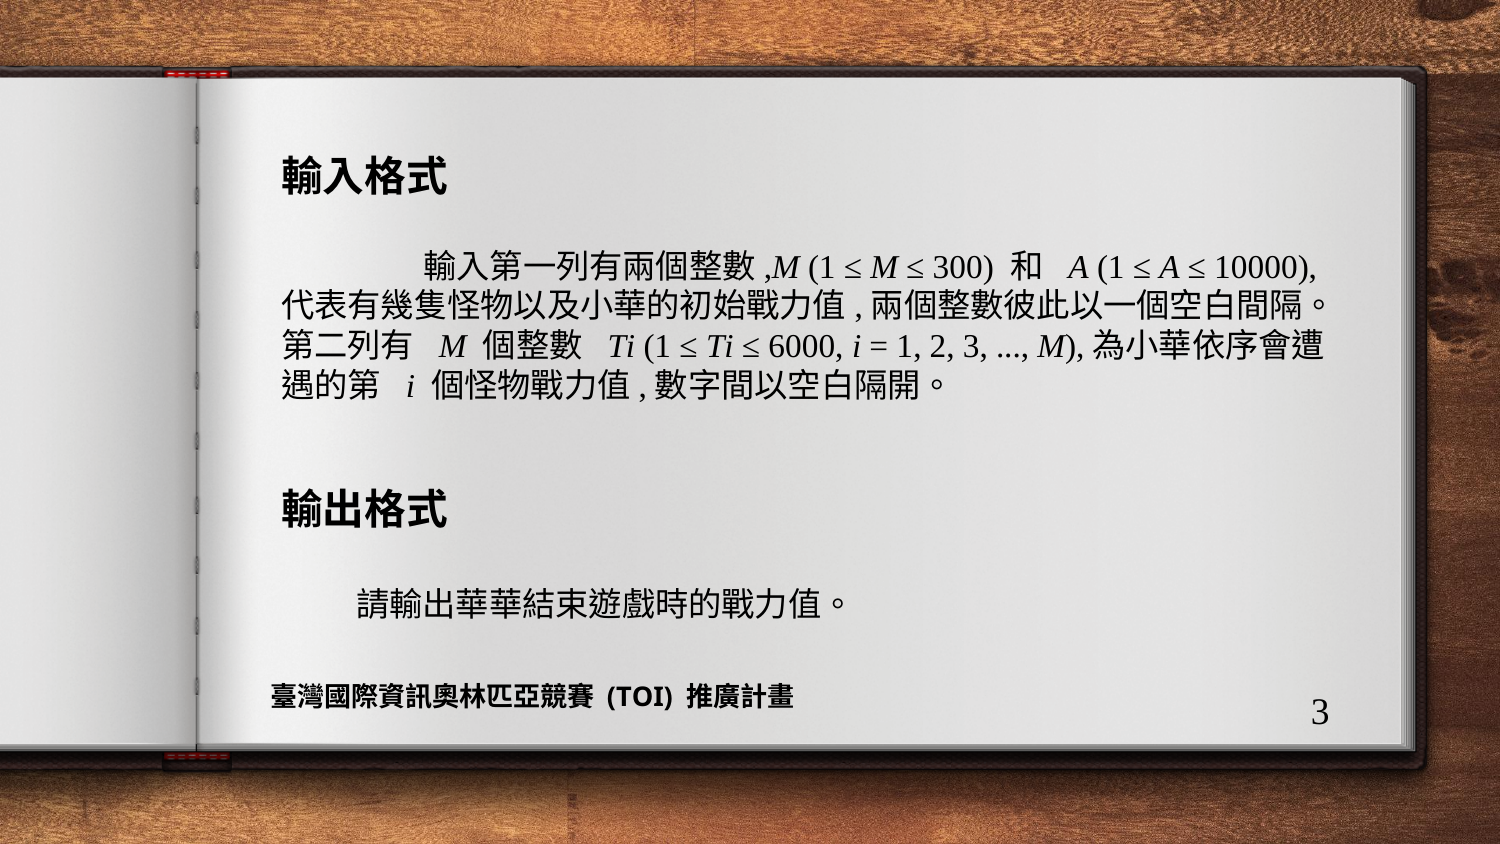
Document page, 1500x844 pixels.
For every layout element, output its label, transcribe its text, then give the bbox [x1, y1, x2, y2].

text_box 輸入格式 輸入第一列有兩個整數,M (1 ≤ M ≤ 300) 和 A (1 ≤ A ≤ 10000),代表有幾隻怪物以及小華的初始戰力值,兩個整數彼此以一個空白間隔。第二列有 M 個整數 Ti (1 ≤ Ti ≤ 6000, i = 1, 2, 3, ..., M),為小華依序會遭遇的第 i 個怪物戰力值,數字間以空白隔開。 [266, 142, 1356, 452]
text_box 輸出格式 請輸出華華結束遊戲時的戰力值。 [266, 475, 1368, 630]
text_box [1295, 672, 1386, 737]
